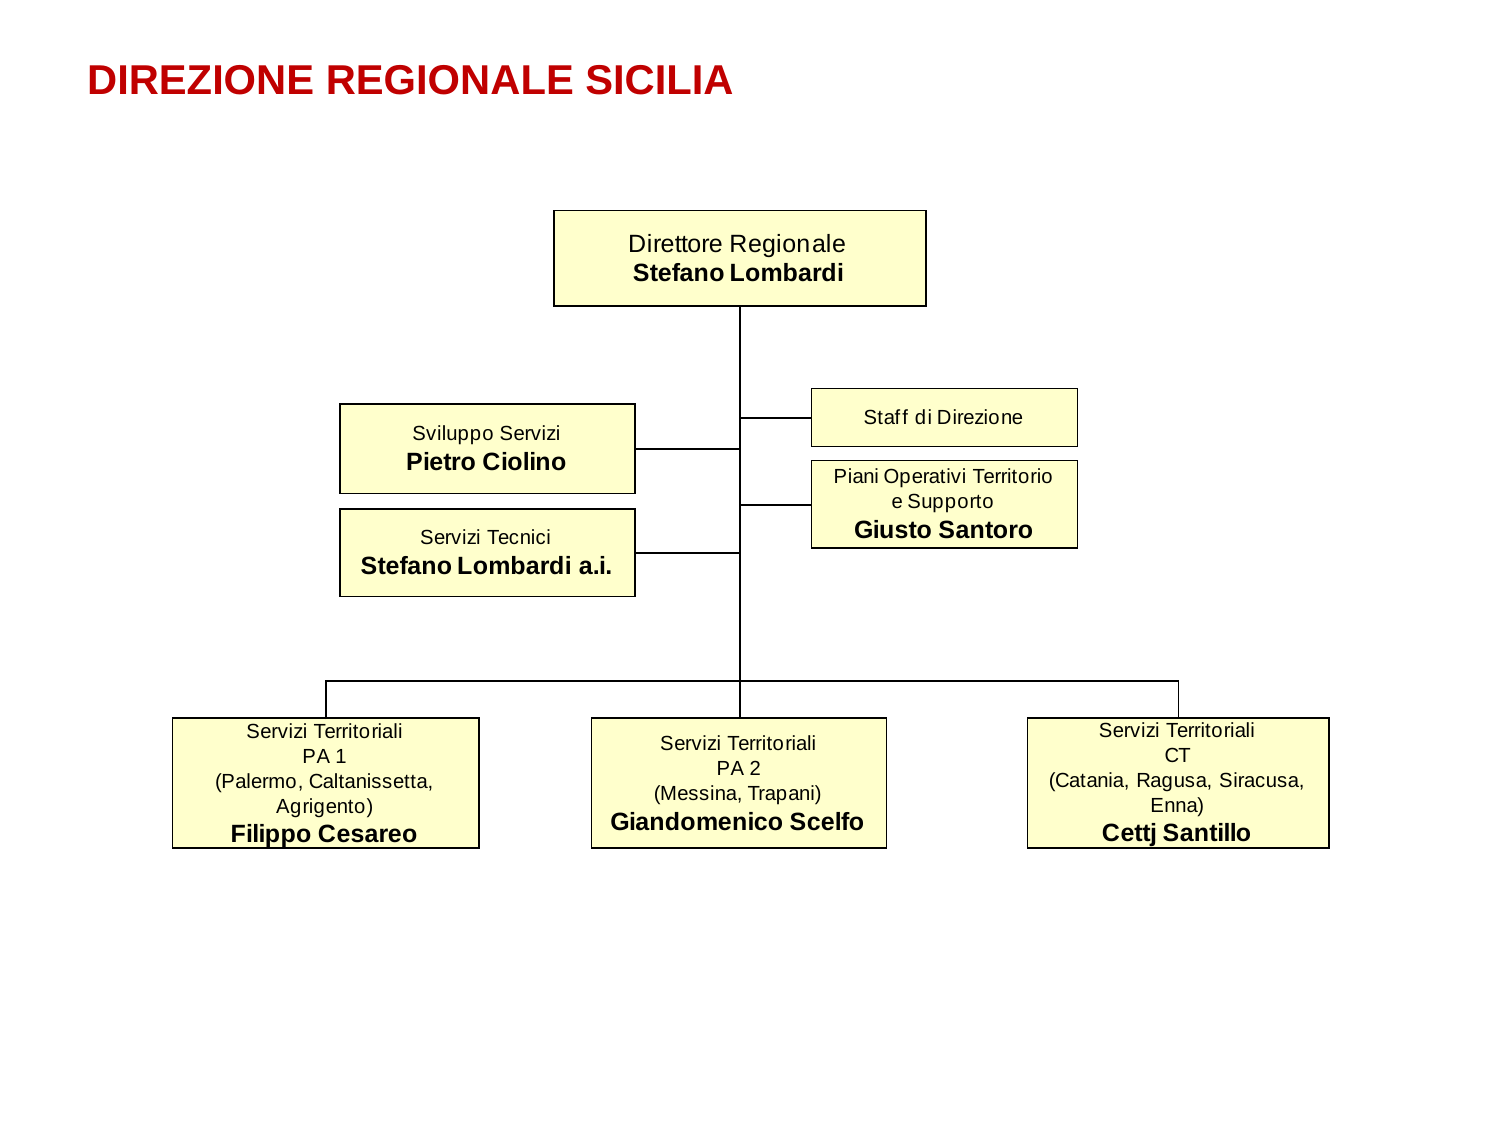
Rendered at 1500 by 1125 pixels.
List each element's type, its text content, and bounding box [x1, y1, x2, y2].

picture [170, 208, 1330, 849]
title DIREZIONE REGIONALE SICILIA [72, 45, 1462, 128]
